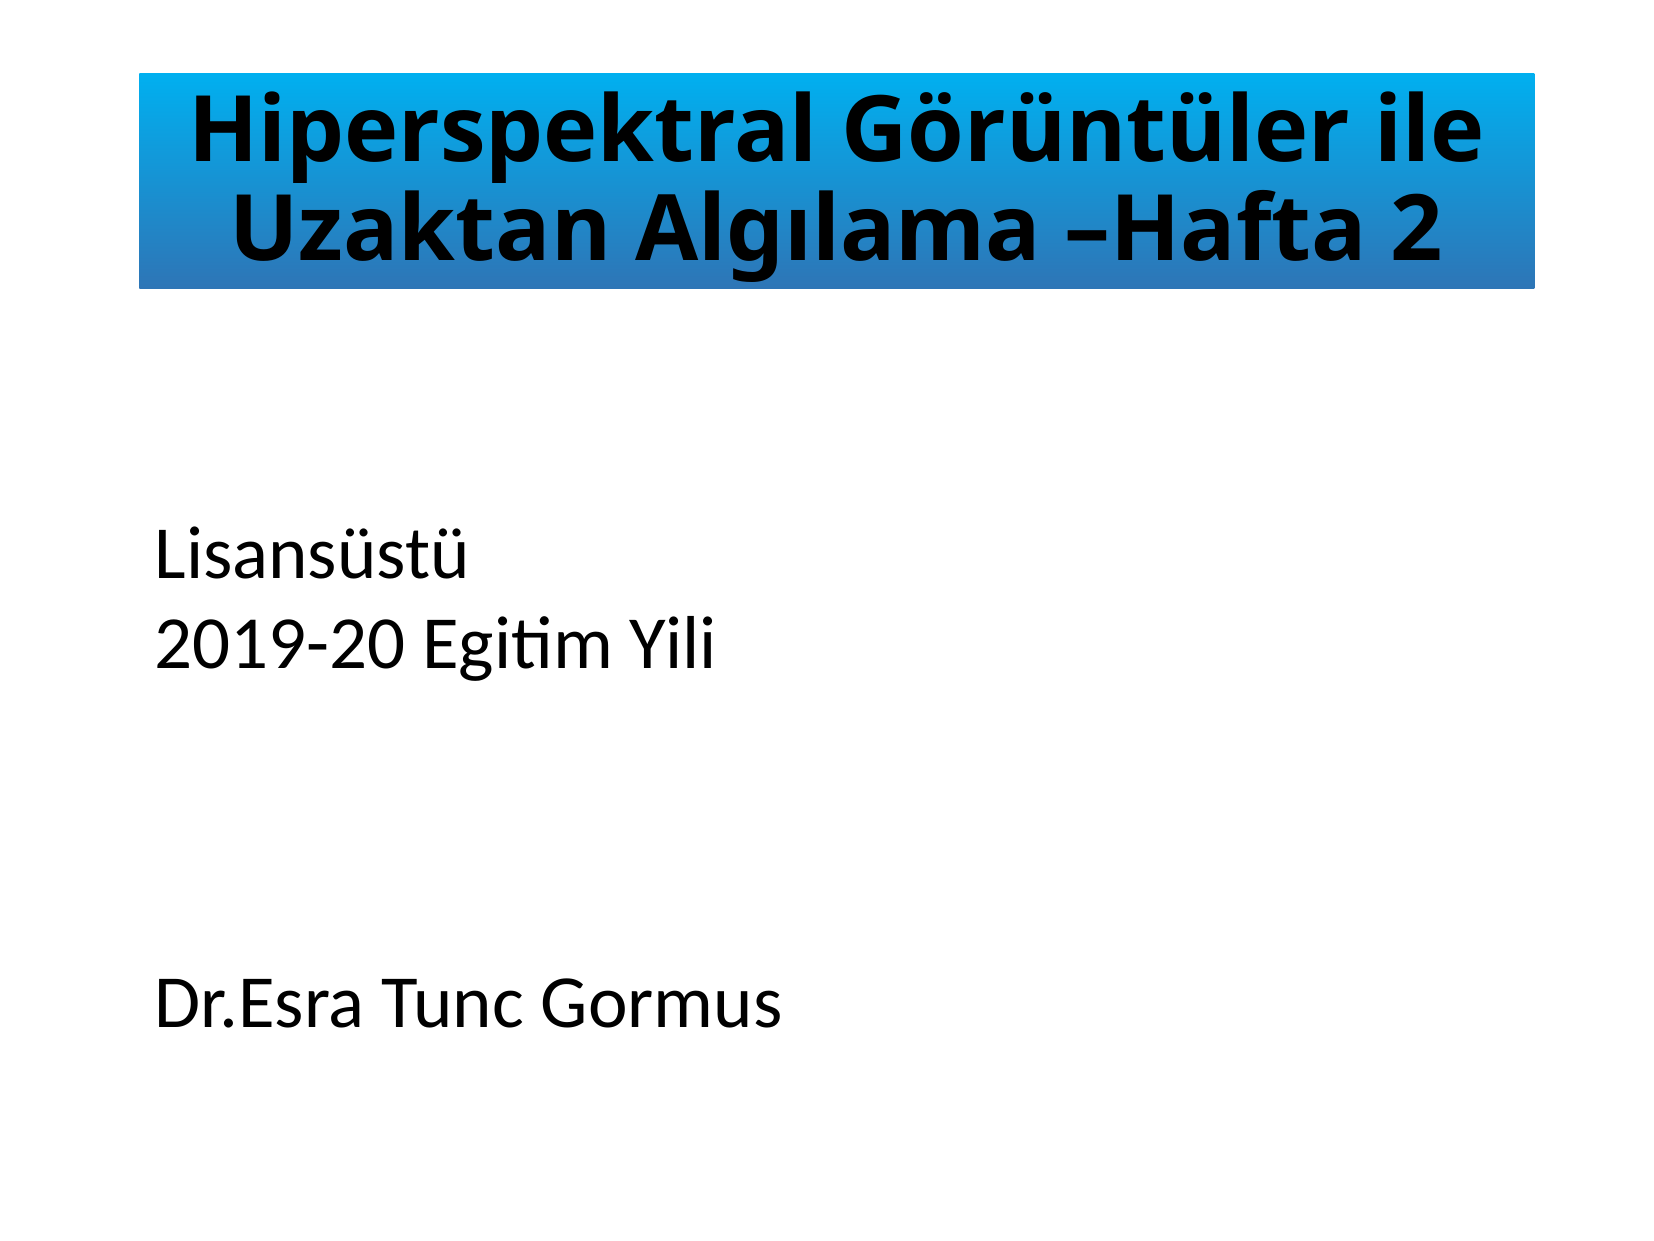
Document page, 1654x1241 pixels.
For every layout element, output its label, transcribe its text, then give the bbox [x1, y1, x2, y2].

text_box Lisansüstü 2019-20 Egitim Yili [139, 496, 1119, 693]
text_box Dr.Esra Tunc Gormus [139, 944, 1119, 1051]
title Hiperspektral Görüntüler ile Uzaktan Algılama –Hafta 2 [139, 73, 1535, 289]
